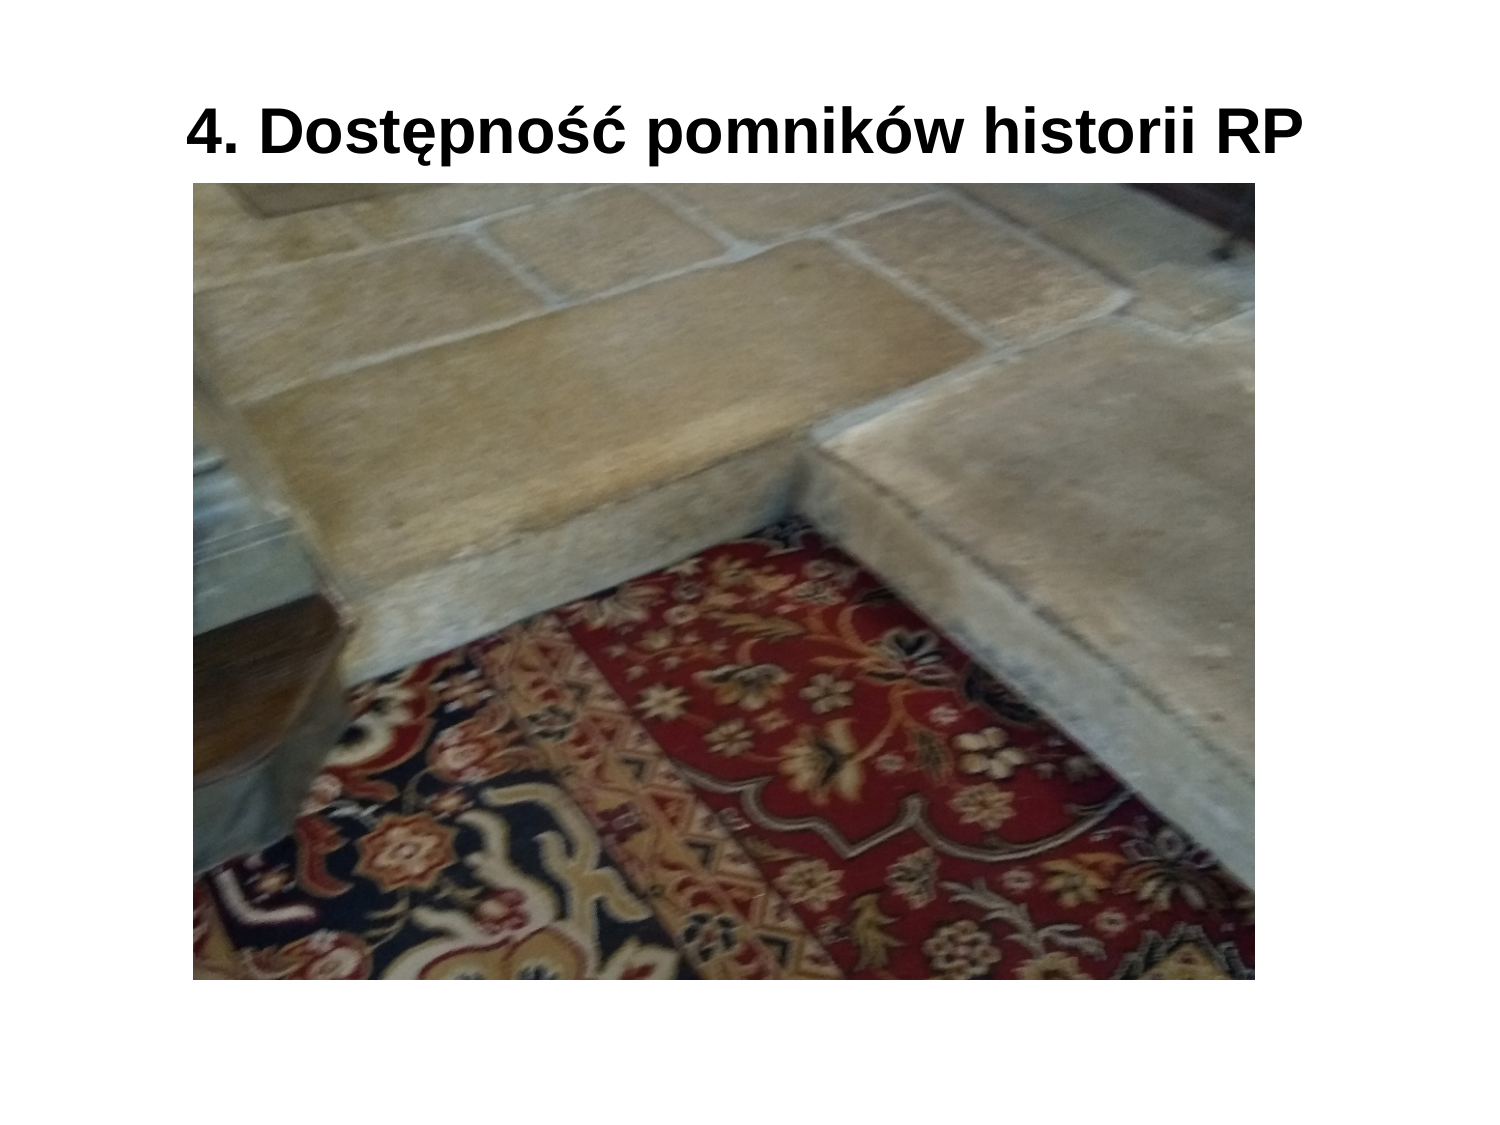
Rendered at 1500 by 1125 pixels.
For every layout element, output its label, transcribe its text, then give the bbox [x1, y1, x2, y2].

picture [193, 183, 1255, 980]
title 4. Dostępność pomników historii RP [70, 81, 1421, 119]
